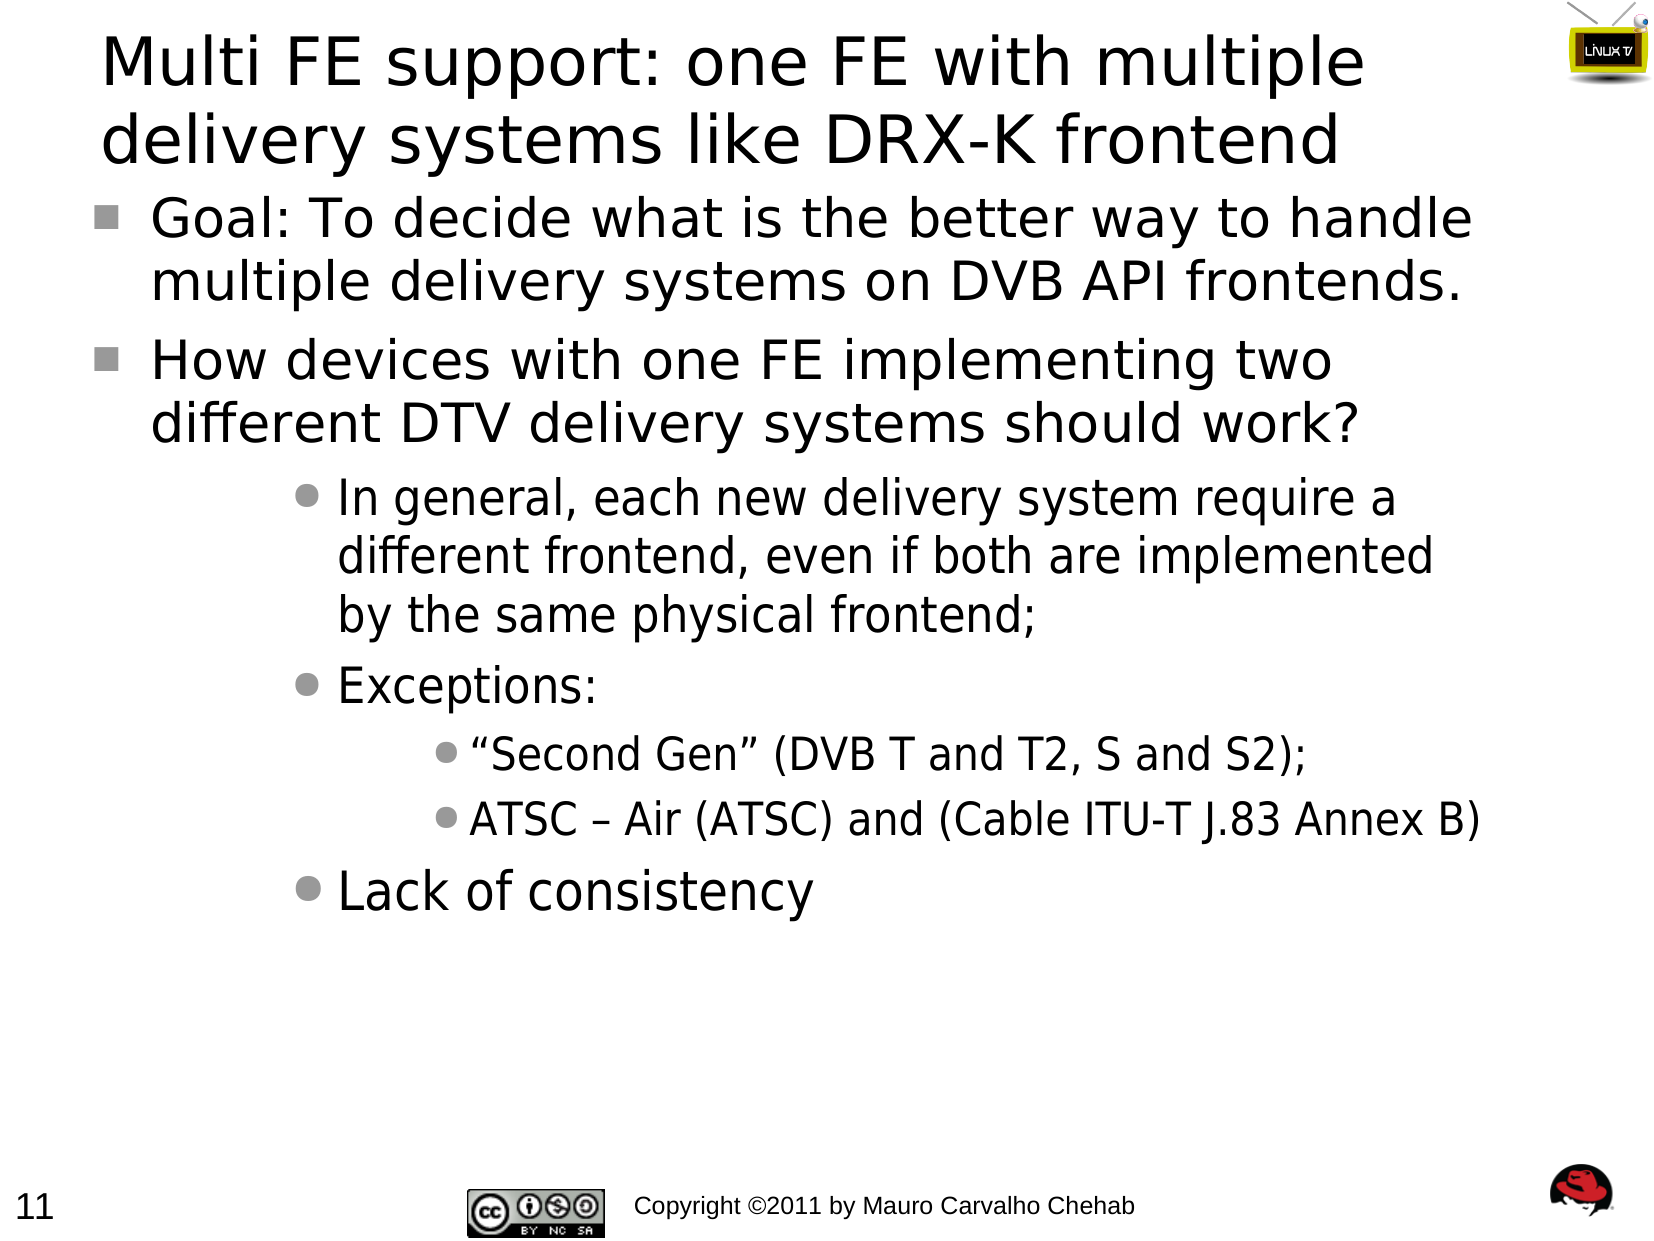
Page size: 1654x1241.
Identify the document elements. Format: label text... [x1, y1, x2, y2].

picture [1549, 1162, 1619, 1224]
list Goal: To decide what is the better way to handle multiple delivery systems on DVB API frontends. How devices with one FE implementing two different DTV delivery systems should work? In general, each new delivery system require a different frontend, even if both are implemented by the same physical frontend; Exceptions: “Second Gen” (DVB T and T2, S and S2); ATSC – Air (ATSC) and (Cable ITU-T J.83 Annex B) Lack of consistency [94, 187, 1500, 1174]
picture [1564, 0, 1654, 89]
picture [467, 1189, 605, 1238]
title Multi FE support: one FE with multiple delivery systems like DRX-K frontend [100, 23, 1506, 179]
